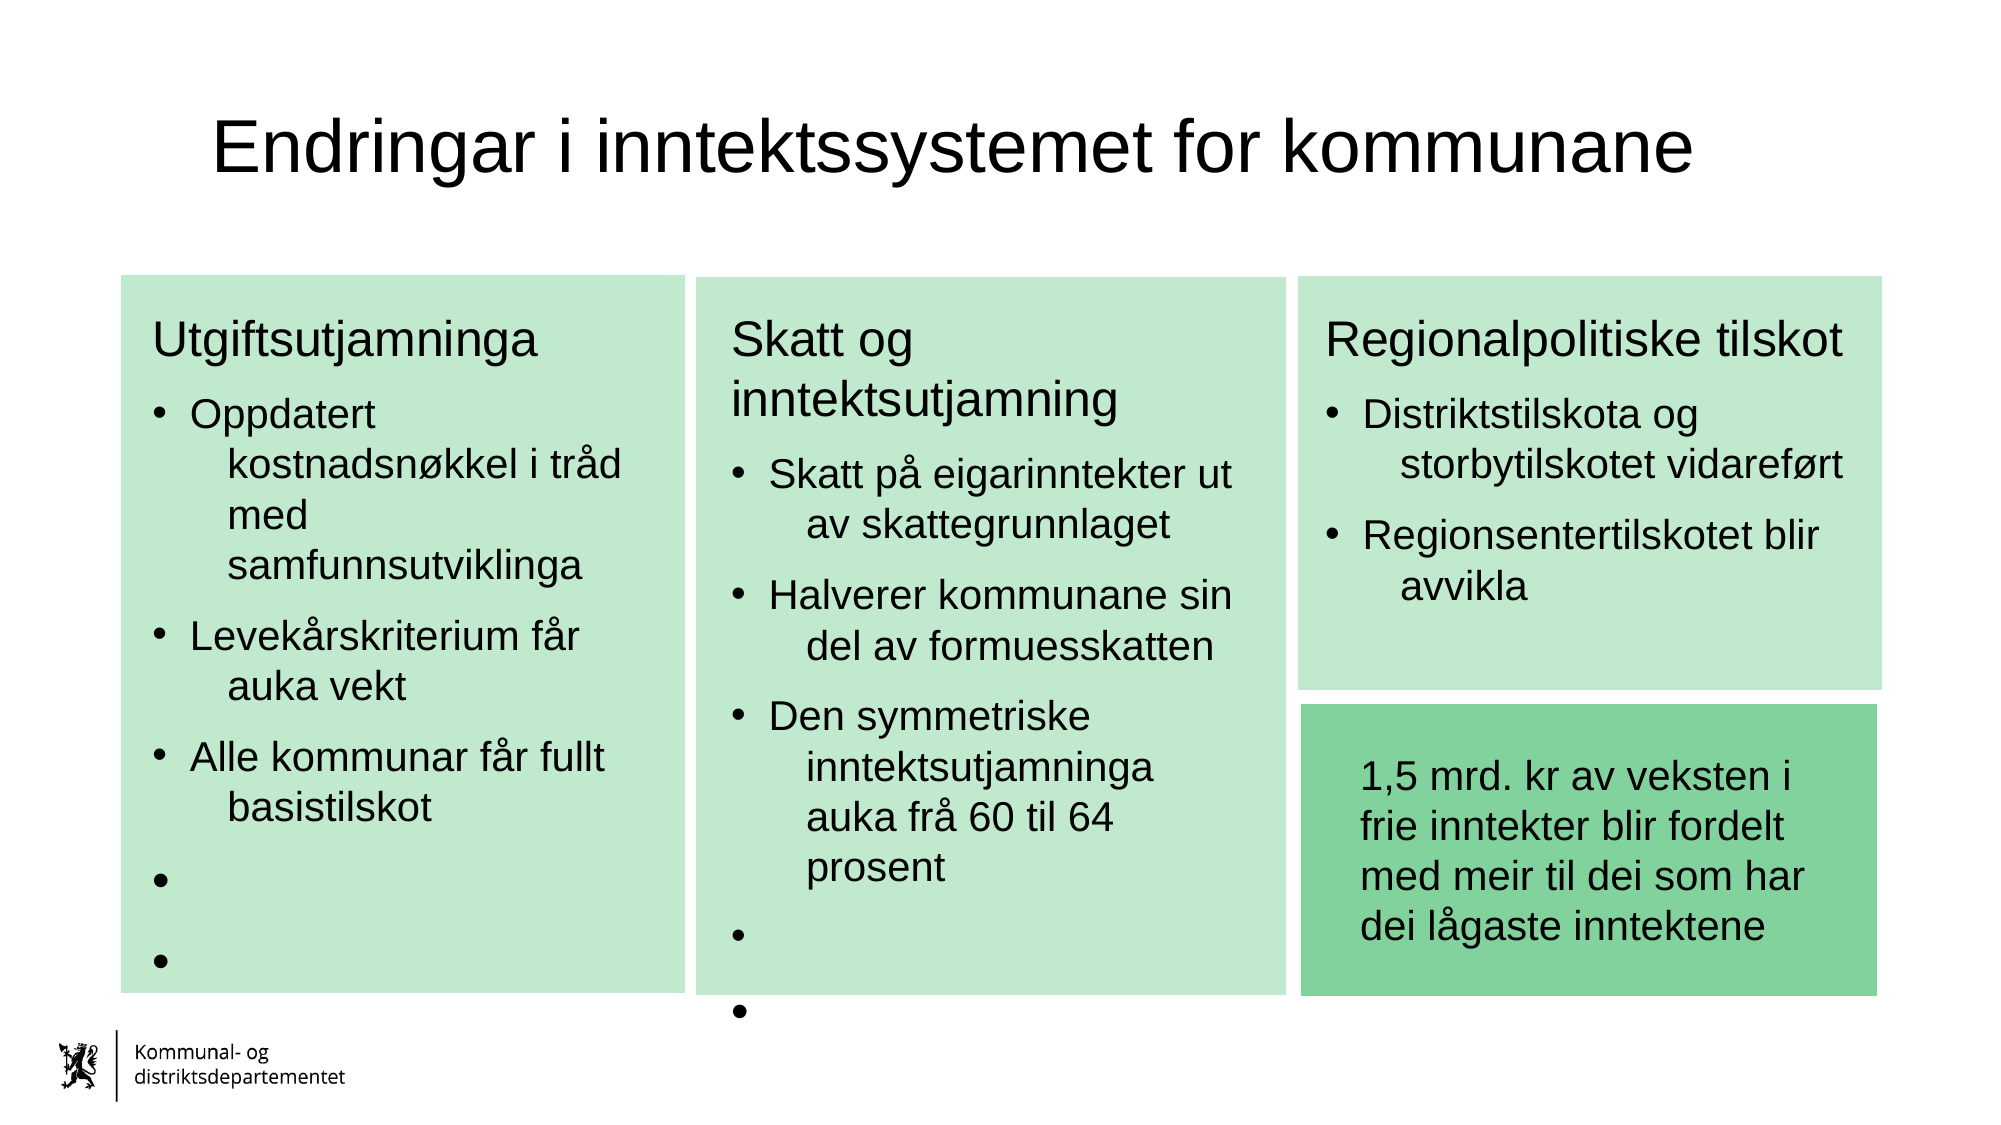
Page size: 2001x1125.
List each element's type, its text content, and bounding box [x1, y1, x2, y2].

text_box 1,5 mrd. kr av veksten i frie inntekter blir fordelt med meir til dei som har dei lågaste inntektene [1345, 741, 1846, 1009]
list Skatt og inntektsutjamning Skatt på eigarinntekter ut av skattegrunnlaget Halverer kommunane sin del av formuesskatten Den symmetriske inntektsutjamninga auka frå 60 til 64 prosent [716, 298, 1266, 974]
list Regionalpolitiske tilskot Distriktstilskota og storbytilskotet vidareført Regionsentertilskotet blir avvikla [1309, 298, 1863, 677]
title Endringar i inntektssystemet for kommunane [196, 48, 1803, 237]
text_box [1297, 690, 1930, 1019]
list Utgiftsutjamninga Oppdatert kostnadsnøkkel i tråd med samfunnsutviklinga Levekårskriterium får auka vekt Alle kommunar får fullt basistilskot [137, 298, 669, 974]
